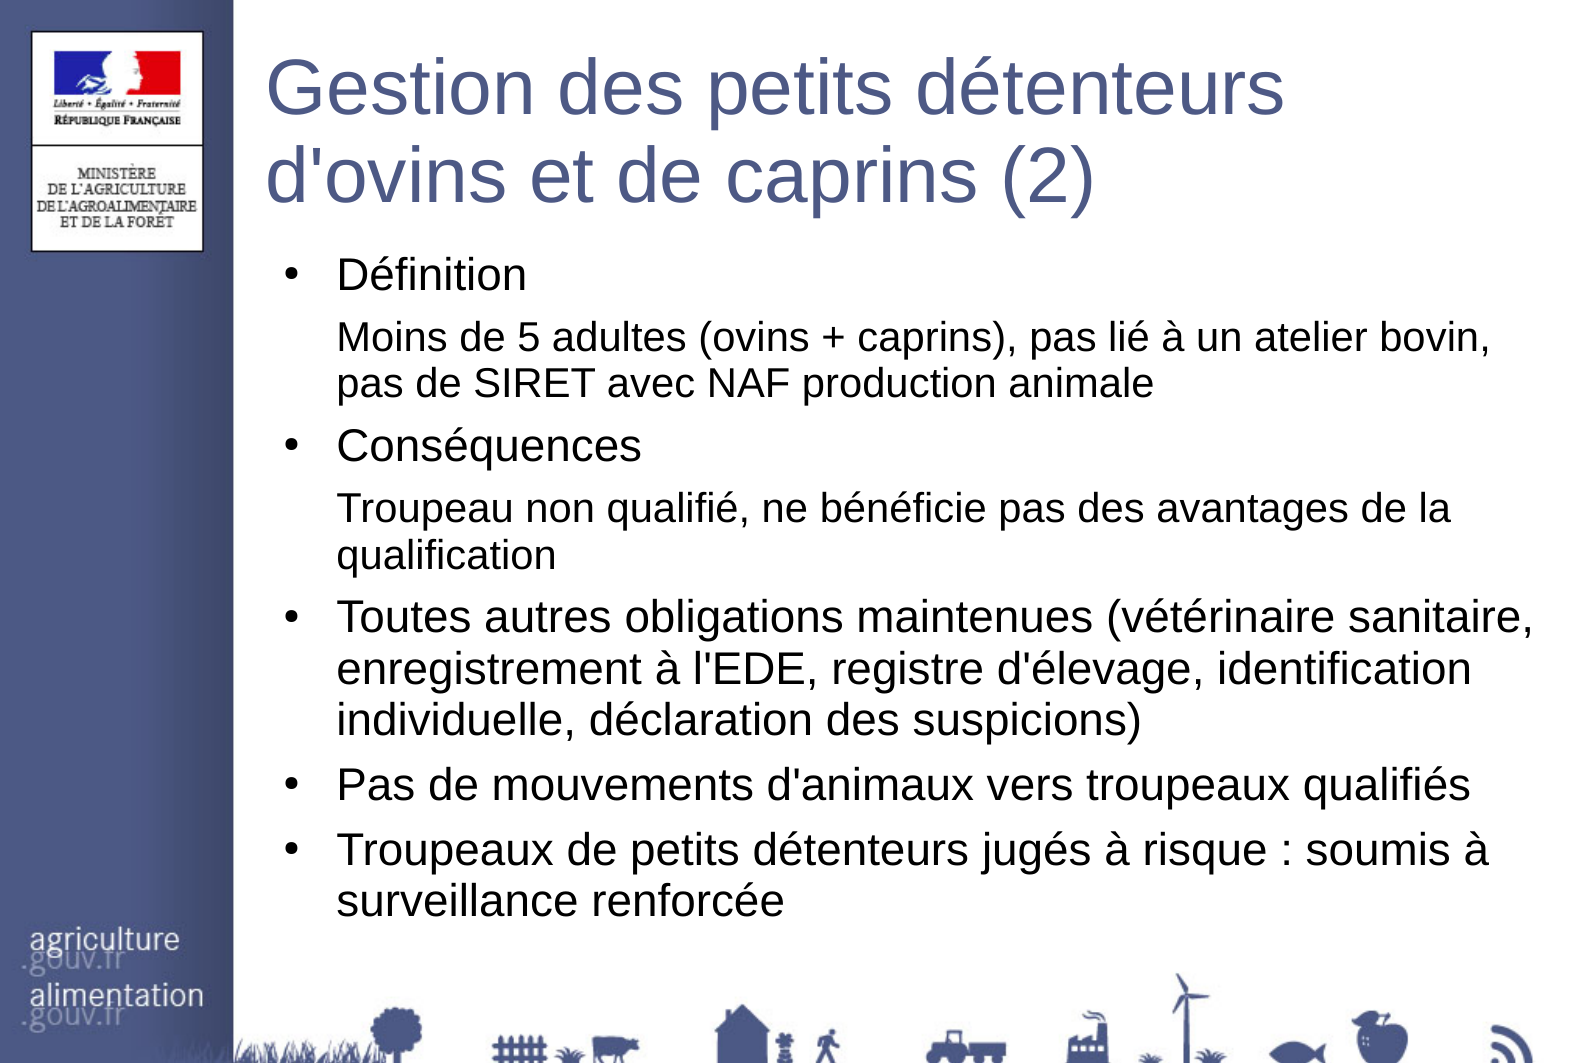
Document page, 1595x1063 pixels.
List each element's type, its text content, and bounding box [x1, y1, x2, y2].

picture [0, 0, 1595, 1063]
title Gestion des petits détenteurs d'ovins et de caprins (2) [265, 42, 1536, 220]
list Définition Moins de 5 adultes (ovins + caprins), pas lié à un atelier bovin, pas de SIRET avec NAF production animale Conséquences Troupeau non qualifié, ne bénéficie pas des avantages de la qualification Toutes autres obligations maintenues (vétérinaire sanitaire, enregistrement à l'EDE, registre d'élevage, identification individuelle, déclaration des suspicions) Pas de mouvements d'animaux vers troupeaux qualifiés Troupeaux de petits détenteurs jugés à risque : soumis à surveillance renforcée [265, 248, 1536, 926]
